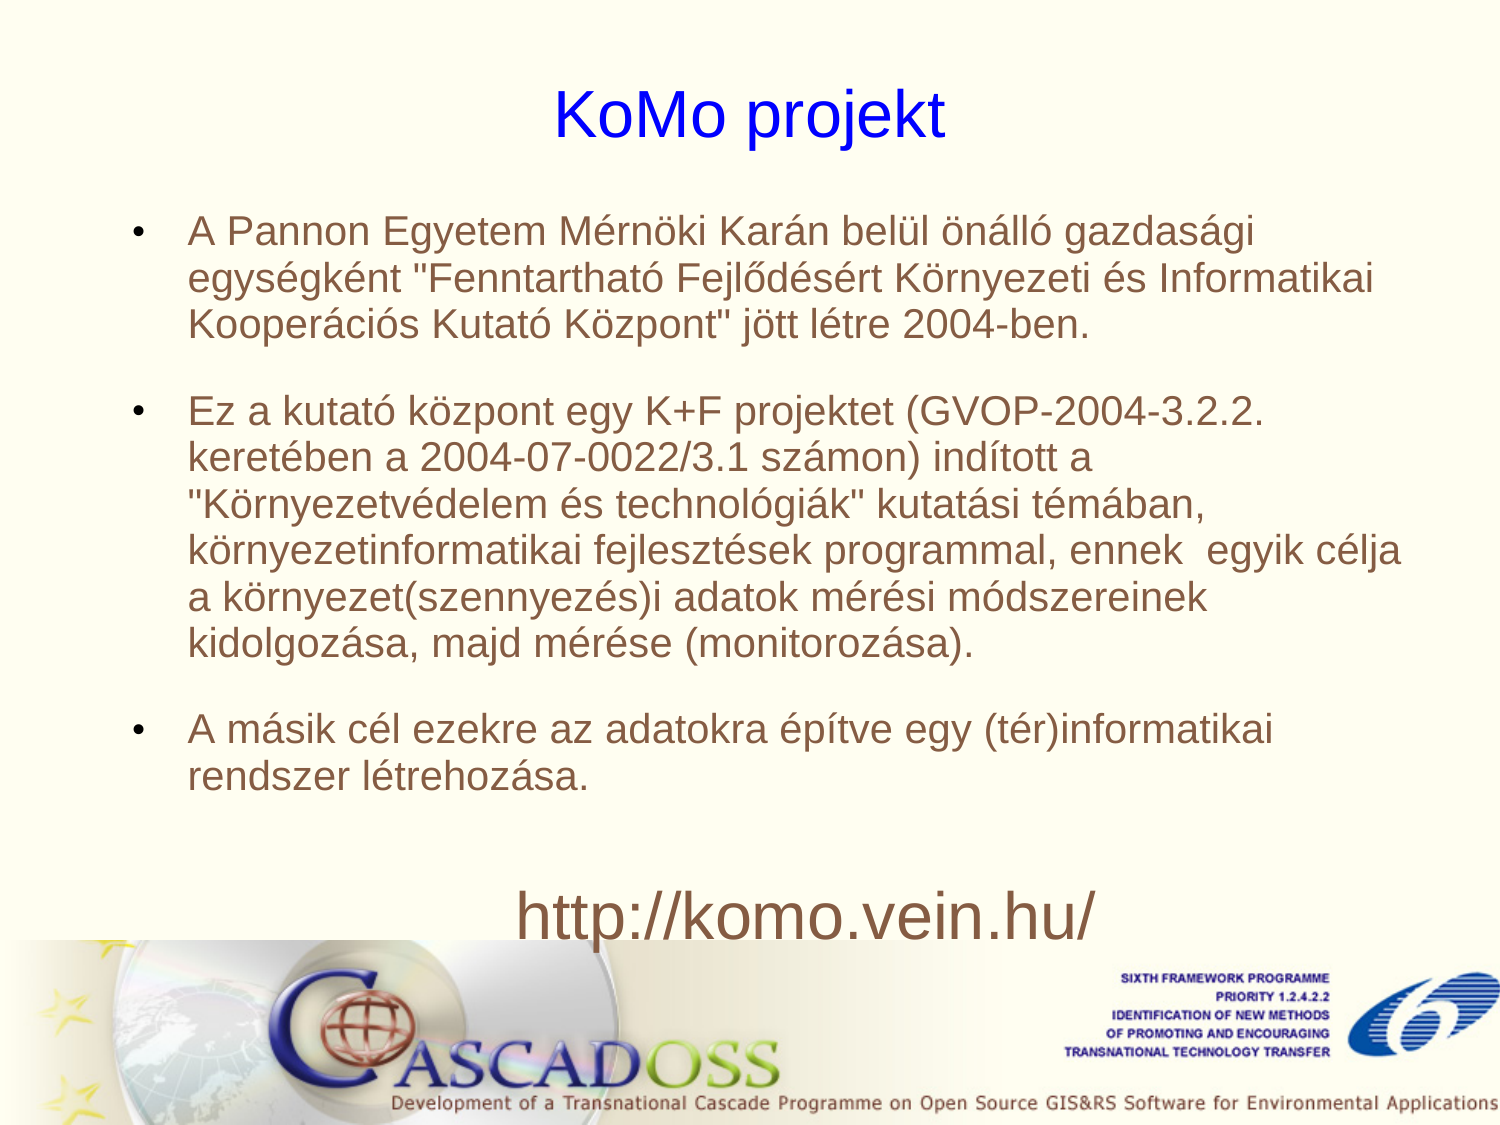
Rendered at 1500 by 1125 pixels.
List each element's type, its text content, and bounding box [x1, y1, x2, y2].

picture [0, 940, 1500, 1125]
list A Pannon Egyetem Mérnöki Karán belül önálló gazdasági egységként "Fenntartható Fejlődésért Környezeti és Informatikai Kooperációs Kutató Központ" jött létre 2004-ben. Ez a kutató központ egy K+F projektet (GVOP-2004-3.2.2. keretében a 2004-07-0022/3.1 számon) indított a "Környezetvédelem és technológiák" kutatási témában, környezetinformatikai fejlesztések programmal, ennek egyik célja a környezet(szennyezés)i adatok mérési módszereinek kidolgozása, majd mérése (monitorozása). A másik cél ezekre az adatokra építve egy (tér)informatikai rendszer létrehozása. http://komo.vein.hu/ [75, 207, 1425, 954]
title KoMo projekt [75, 28, 1425, 201]
